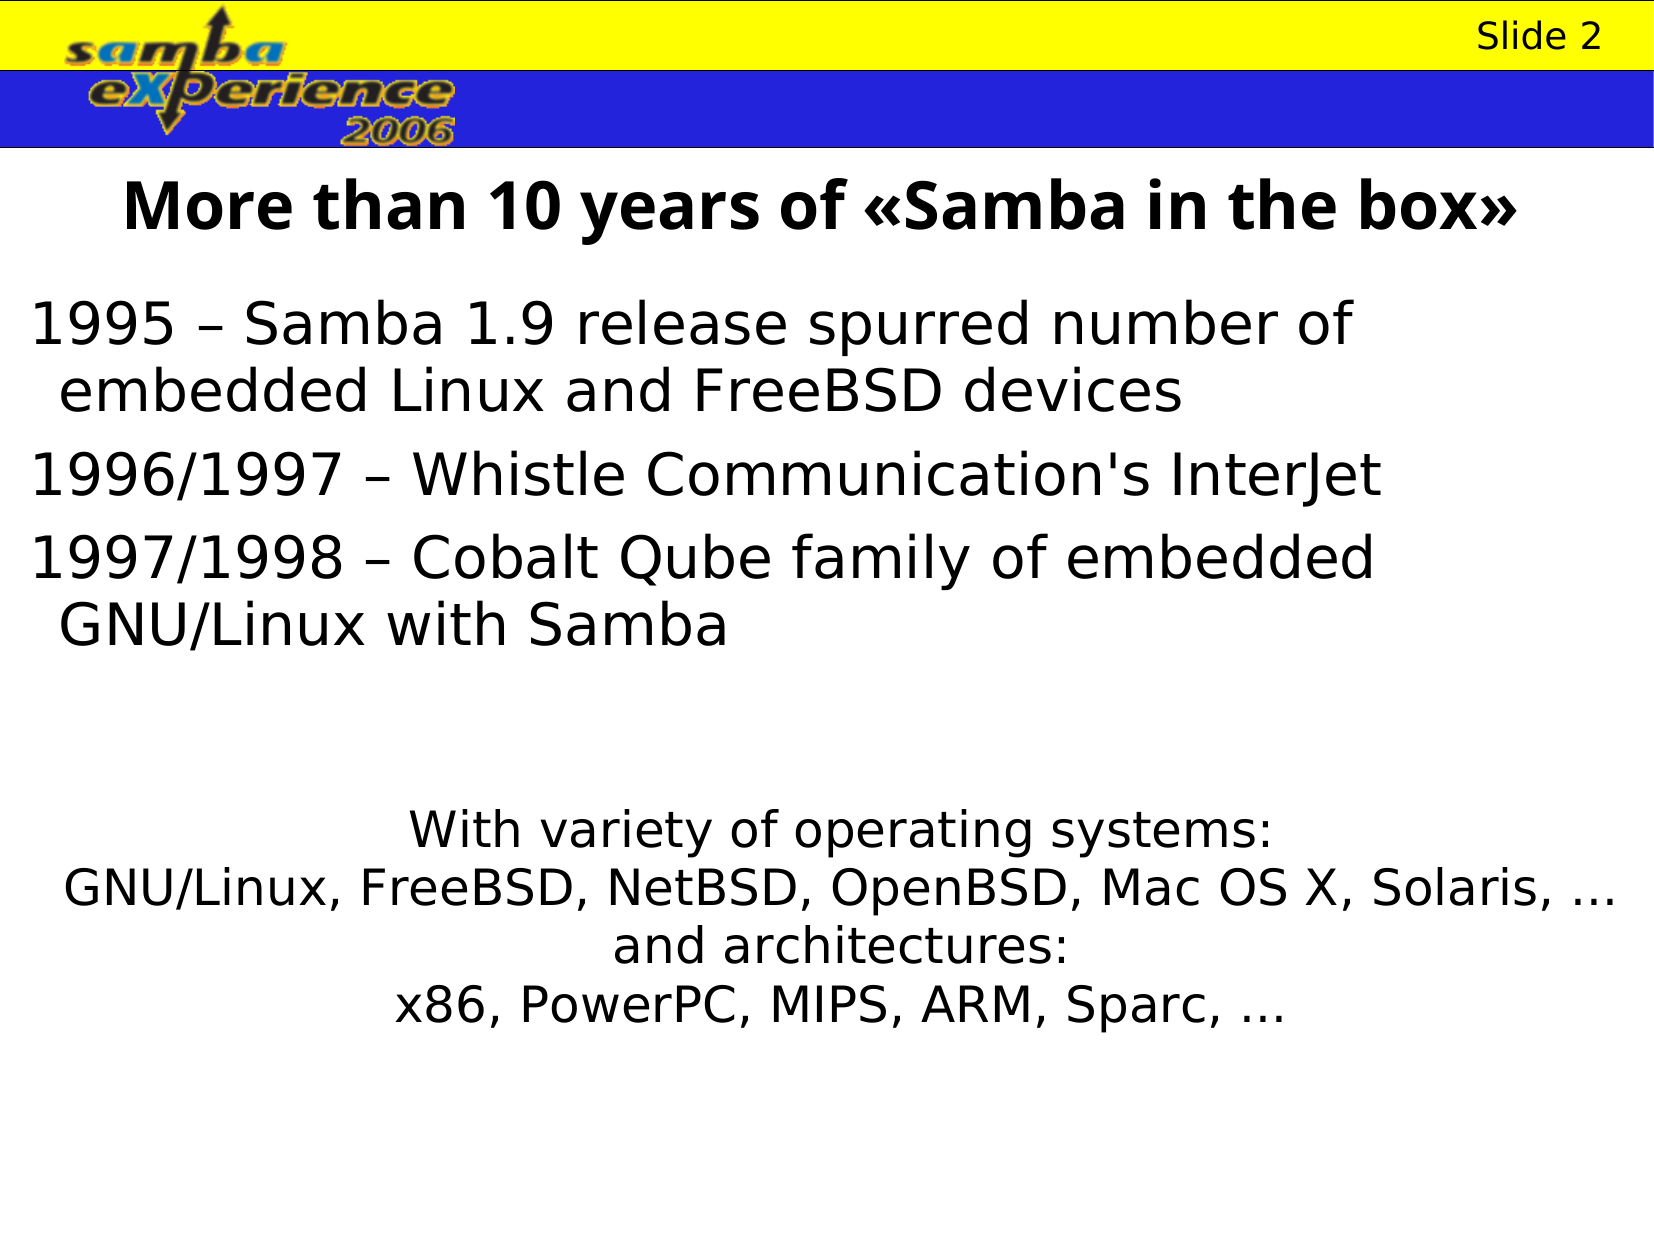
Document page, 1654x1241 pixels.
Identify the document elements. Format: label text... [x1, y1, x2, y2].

list 1995 – Samba 1.9 release spurred number of embedded Linux and FreeBSD devices 1996/1997 – Whistle Communication's InterJet 1997/1998 – Cobalt Qube family of embedded GNU/Linux with Samba With variety of operating systems: GNU/Linux, FreeBSD, NetBSD, OpenBSD, Mac OS X, Solaris, ... and architectures: x86, PowerPC, MIPS, ARM, Sparc, ... [29, 290, 1654, 1109]
title More than 10 years of «Samba in the box» [76, 99, 1565, 290]
picture [64, 71, 455, 147]
picture [64, 2, 455, 70]
picture [64, 148, 76, 154]
